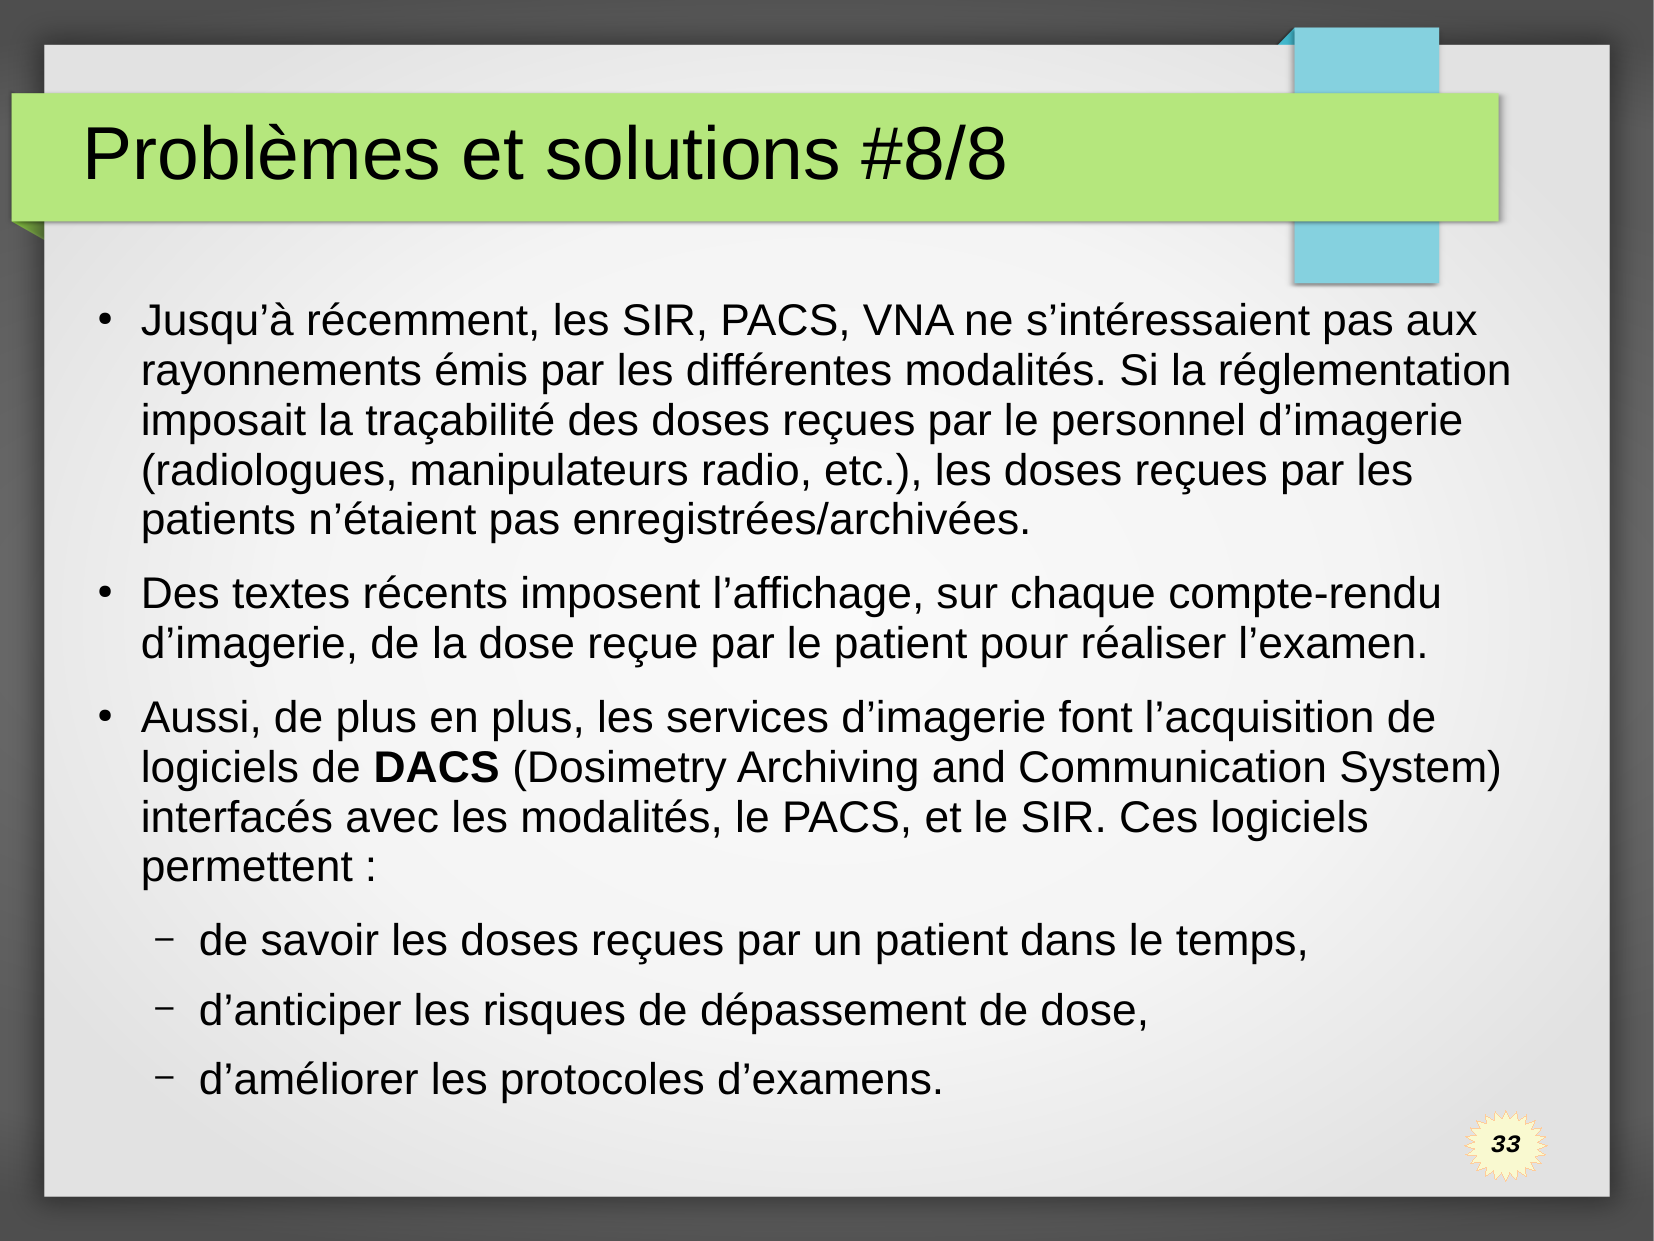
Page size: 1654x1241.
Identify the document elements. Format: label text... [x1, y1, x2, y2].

list Jusqu’à récemment, les SIR, PACS, VNA ne s’intéressaient pas aux rayonnements émis par les différentes modalités. Si la réglementation imposait la traçabilité des doses reçues par le personnel d’imagerie (radiologues, manipulateurs radio, etc.), les doses reçues par les patients n’étaient pas enregistrées/archivées. Des textes récents imposent l’affichage, sur chaque compte-rendu d’imagerie, de la dose reçue par le patient pour réaliser l’examen. Aussi, de plus en plus, les services d’imagerie font l’acquisition de logiciels de DACS (Dosimetry Archiving and Communication System) interfacés avec les modalités, le PACS, et le SIR. Ces logiciels permettent : de savoir les doses reçues par un patient dans le temps, d’anticiper les risques de dépassement de dose, d’améliorer les protocoles d’examens. [82, 295, 1571, 1111]
title Problèmes et solutions #8/8 [82, 94, 1264, 213]
picture [0, 0, 1654, 1241]
